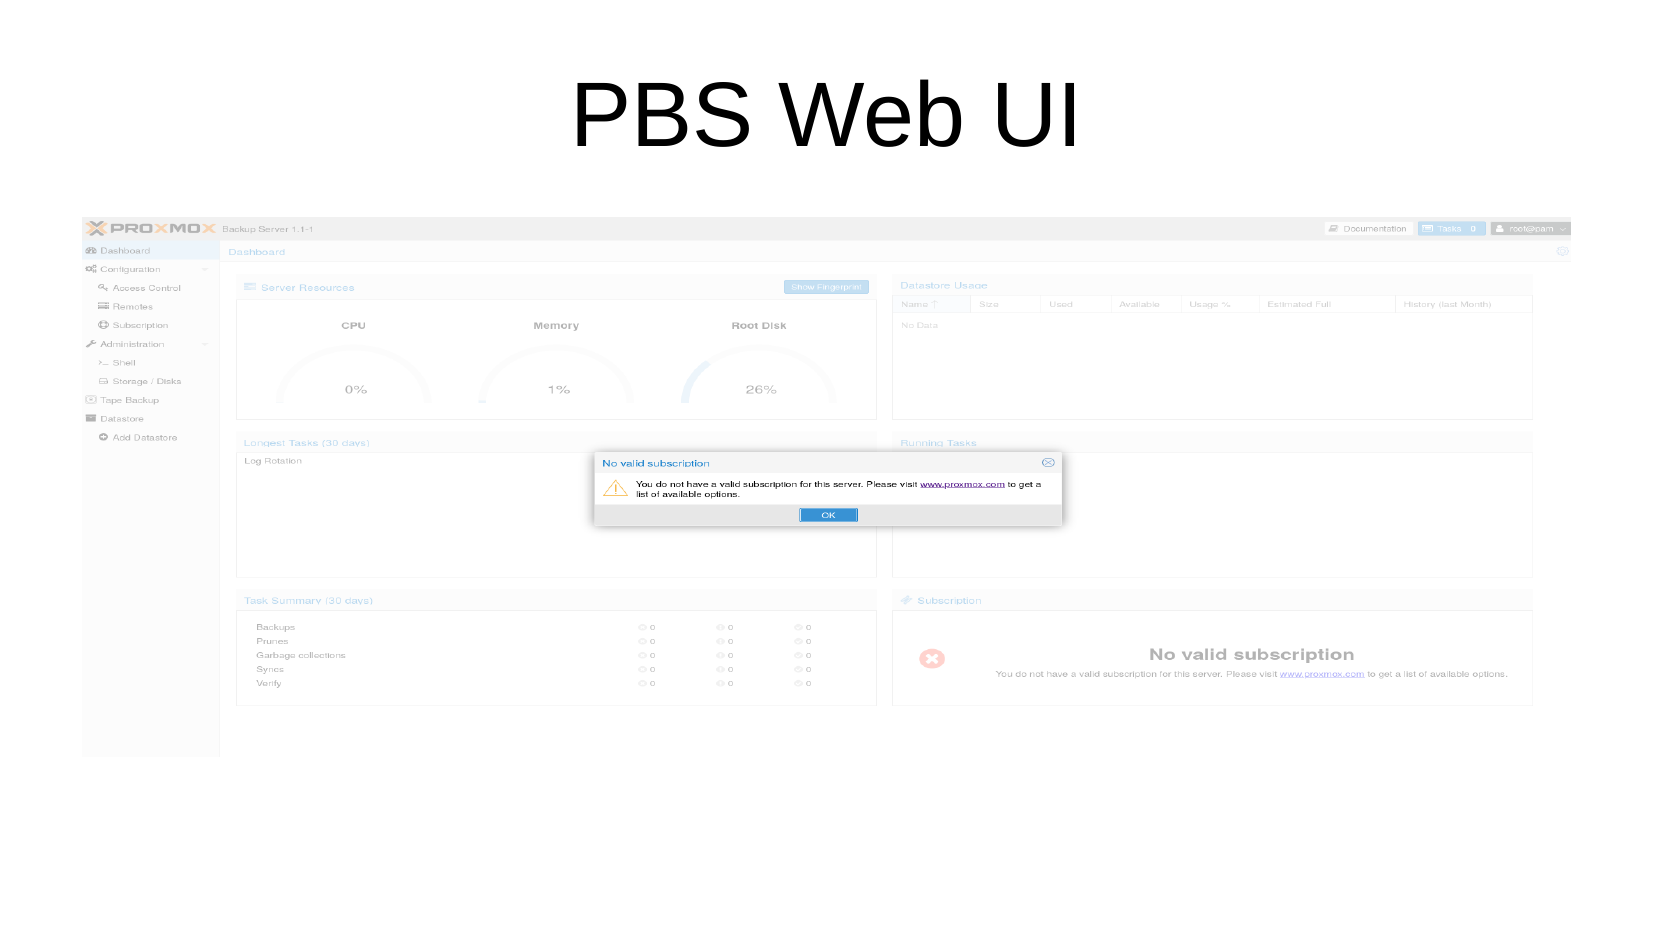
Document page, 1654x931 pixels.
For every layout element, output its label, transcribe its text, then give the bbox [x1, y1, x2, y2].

title PBS Web UI [82, 37, 1571, 193]
picture [82, 217, 1571, 758]
